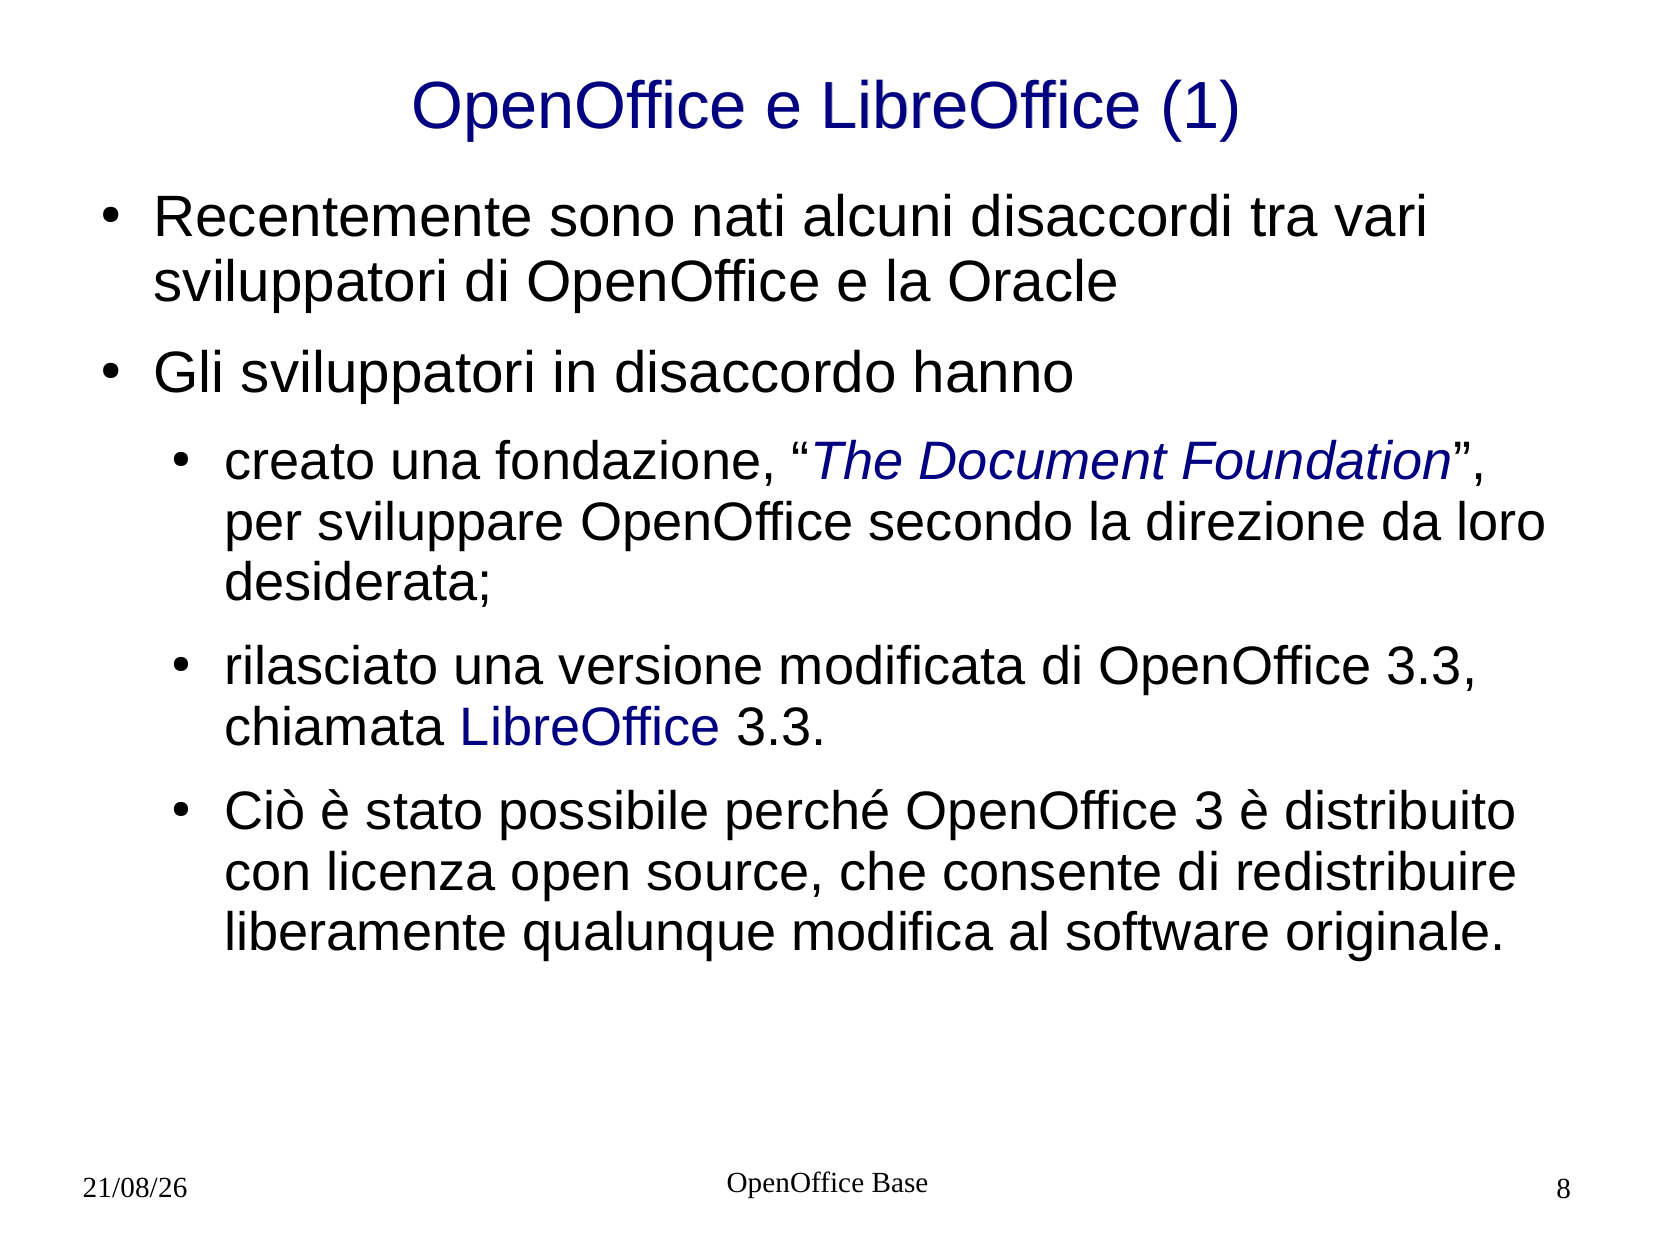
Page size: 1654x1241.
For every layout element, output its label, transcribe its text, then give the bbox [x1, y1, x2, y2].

list Recentemente sono nati alcuni disaccordi tra vari sviluppatori di OpenOffice e la Oracle Gli sviluppatori in disaccordo hanno creato una fondazione, “The Document Foundation”, per sviluppare OpenOffice secondo la direzione da loro desiderata; rilasciato una versione modificata di OpenOffice 3.3, chiamata LibreOffice 3.3. Ciò è stato possibile perché OpenOffice 3 è distribuito con licenza open source, che consente di redistribuire liberamente qualunque modifica al software originale. [82, 183, 1571, 1142]
title OpenOffice e LibreOffice (1) [82, 49, 1571, 161]
